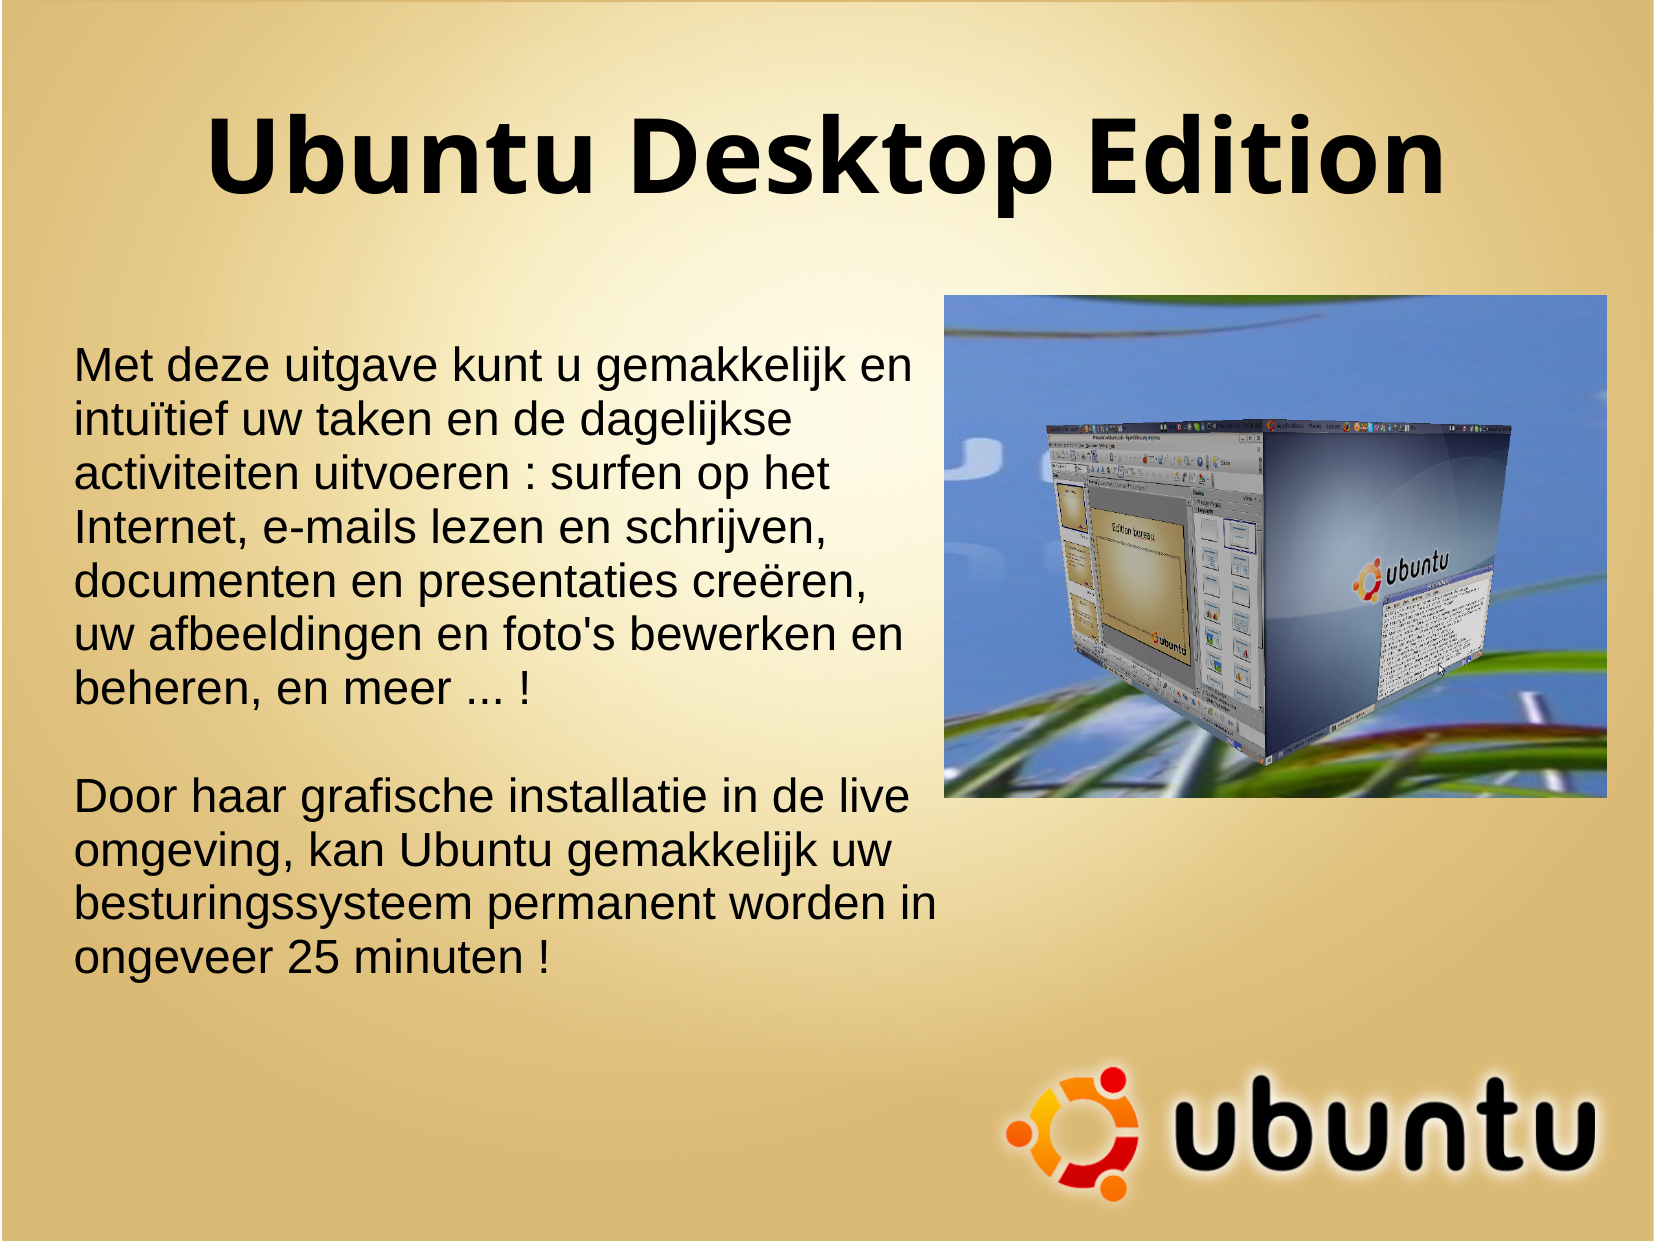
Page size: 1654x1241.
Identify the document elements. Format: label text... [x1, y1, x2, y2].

title Ubuntu Desktop Edition [82, 49, 1571, 257]
picture [2, 0, 1654, 1241]
subtitle Met deze uitgave kunt u gemakkelijk en intuïtief uw taken en de dagelijkse activiteiten uitvoeren : surfen op het Internet, e-mails lezen en schrijven, documenten en presentaties creëren, uw afbeeldingen en foto's bewerken en beheren, en meer ... ! Door haar grafische installatie in de live omgeving, kan Ubuntu gemakkelijk uw besturingssysteem permanent worden in ongeveer 25 minuten ! [73, 259, 970, 1063]
